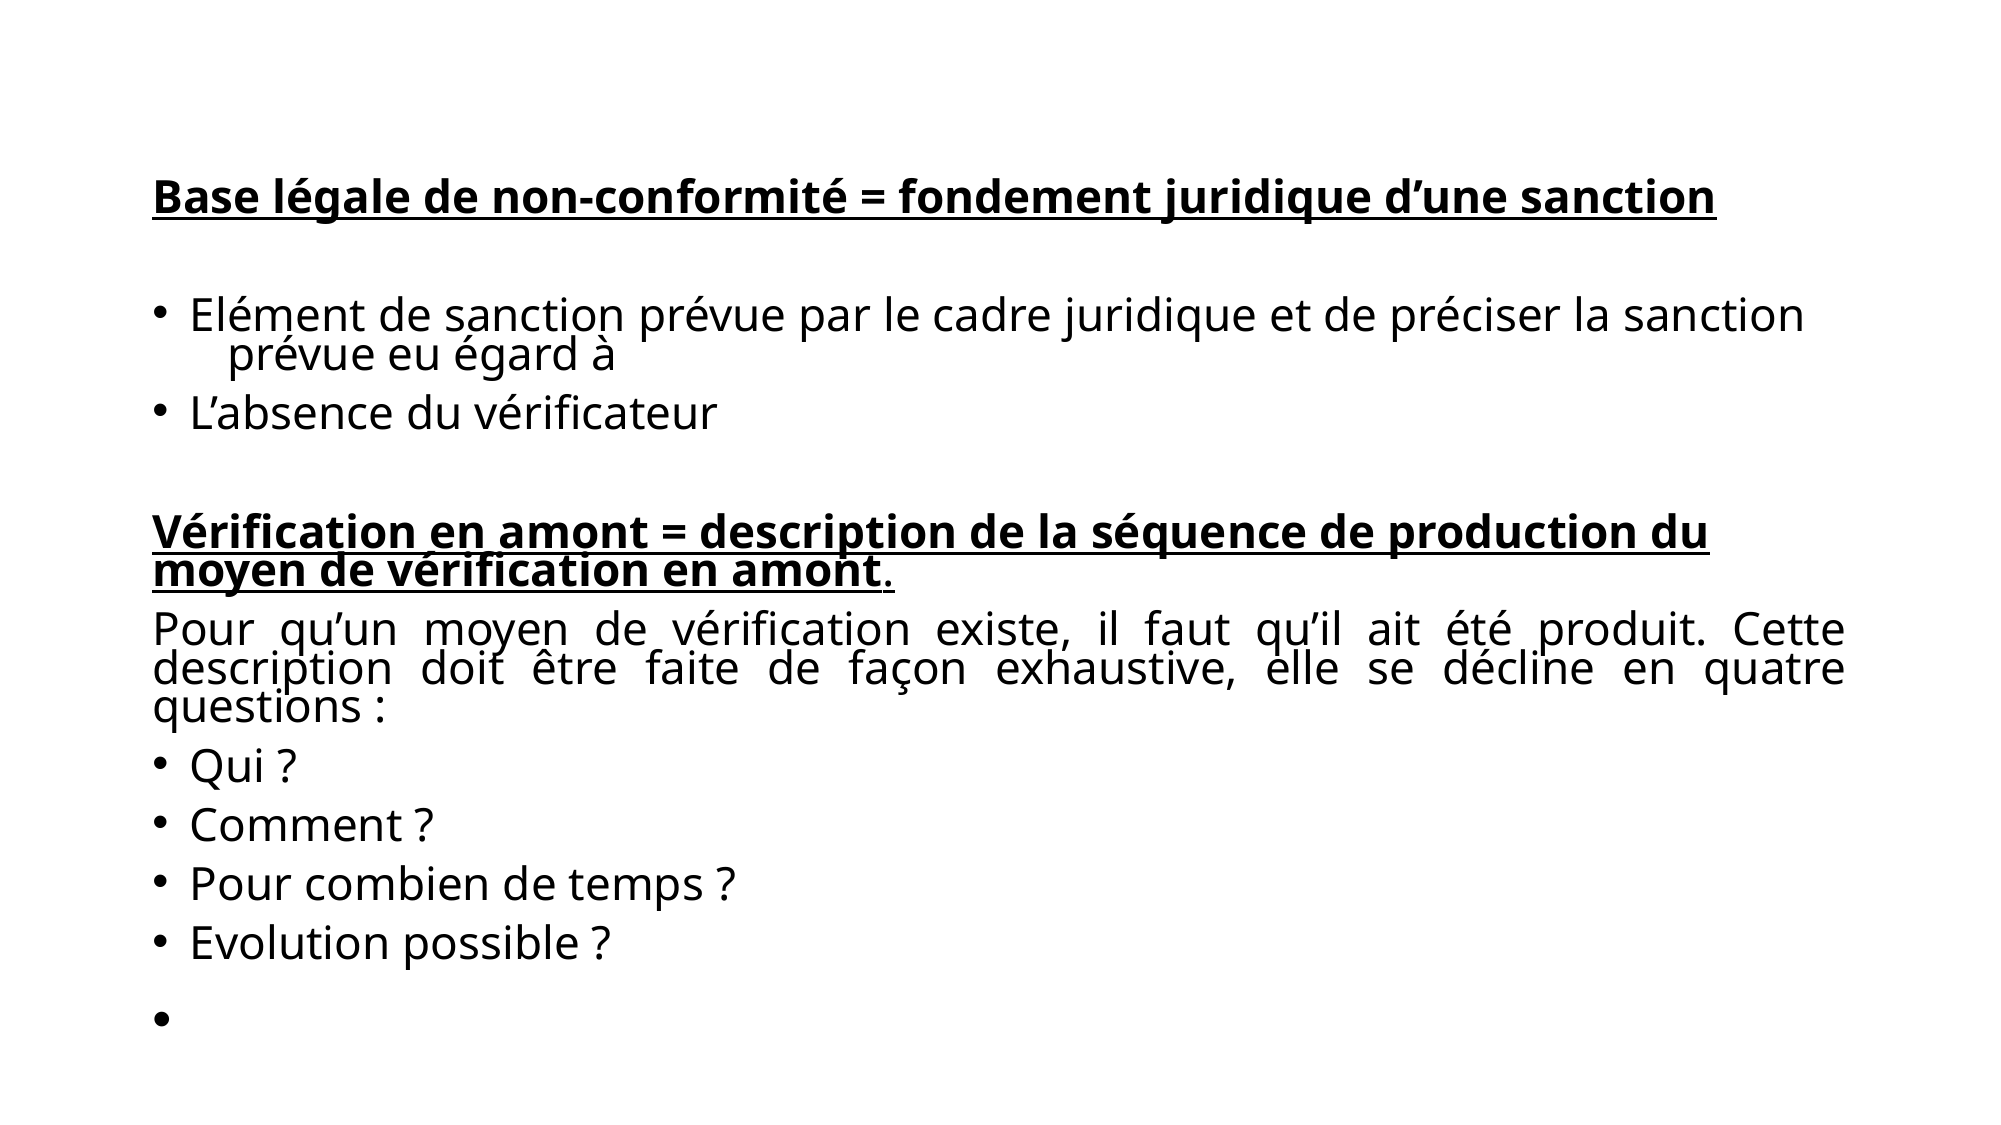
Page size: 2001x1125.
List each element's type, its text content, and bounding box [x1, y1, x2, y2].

list Base légale de non-conformité = fondement juridique d’une sanction Elément de sanction prévue par le cadre juridique et de préciser la sanction prévue eu égard à L’absence du vérificateur Vérification en amont = description de la séquence de production du moyen de vérification en amont. Pour qu’un moyen de vérification existe, il faut qu’il ait été produit. Cette description doit être faite de façon exhaustive, elle se décline en quatre questions : Qui ? Comment ? Pour combien de temps ? Evolution possible ? [137, 174, 1863, 1014]
